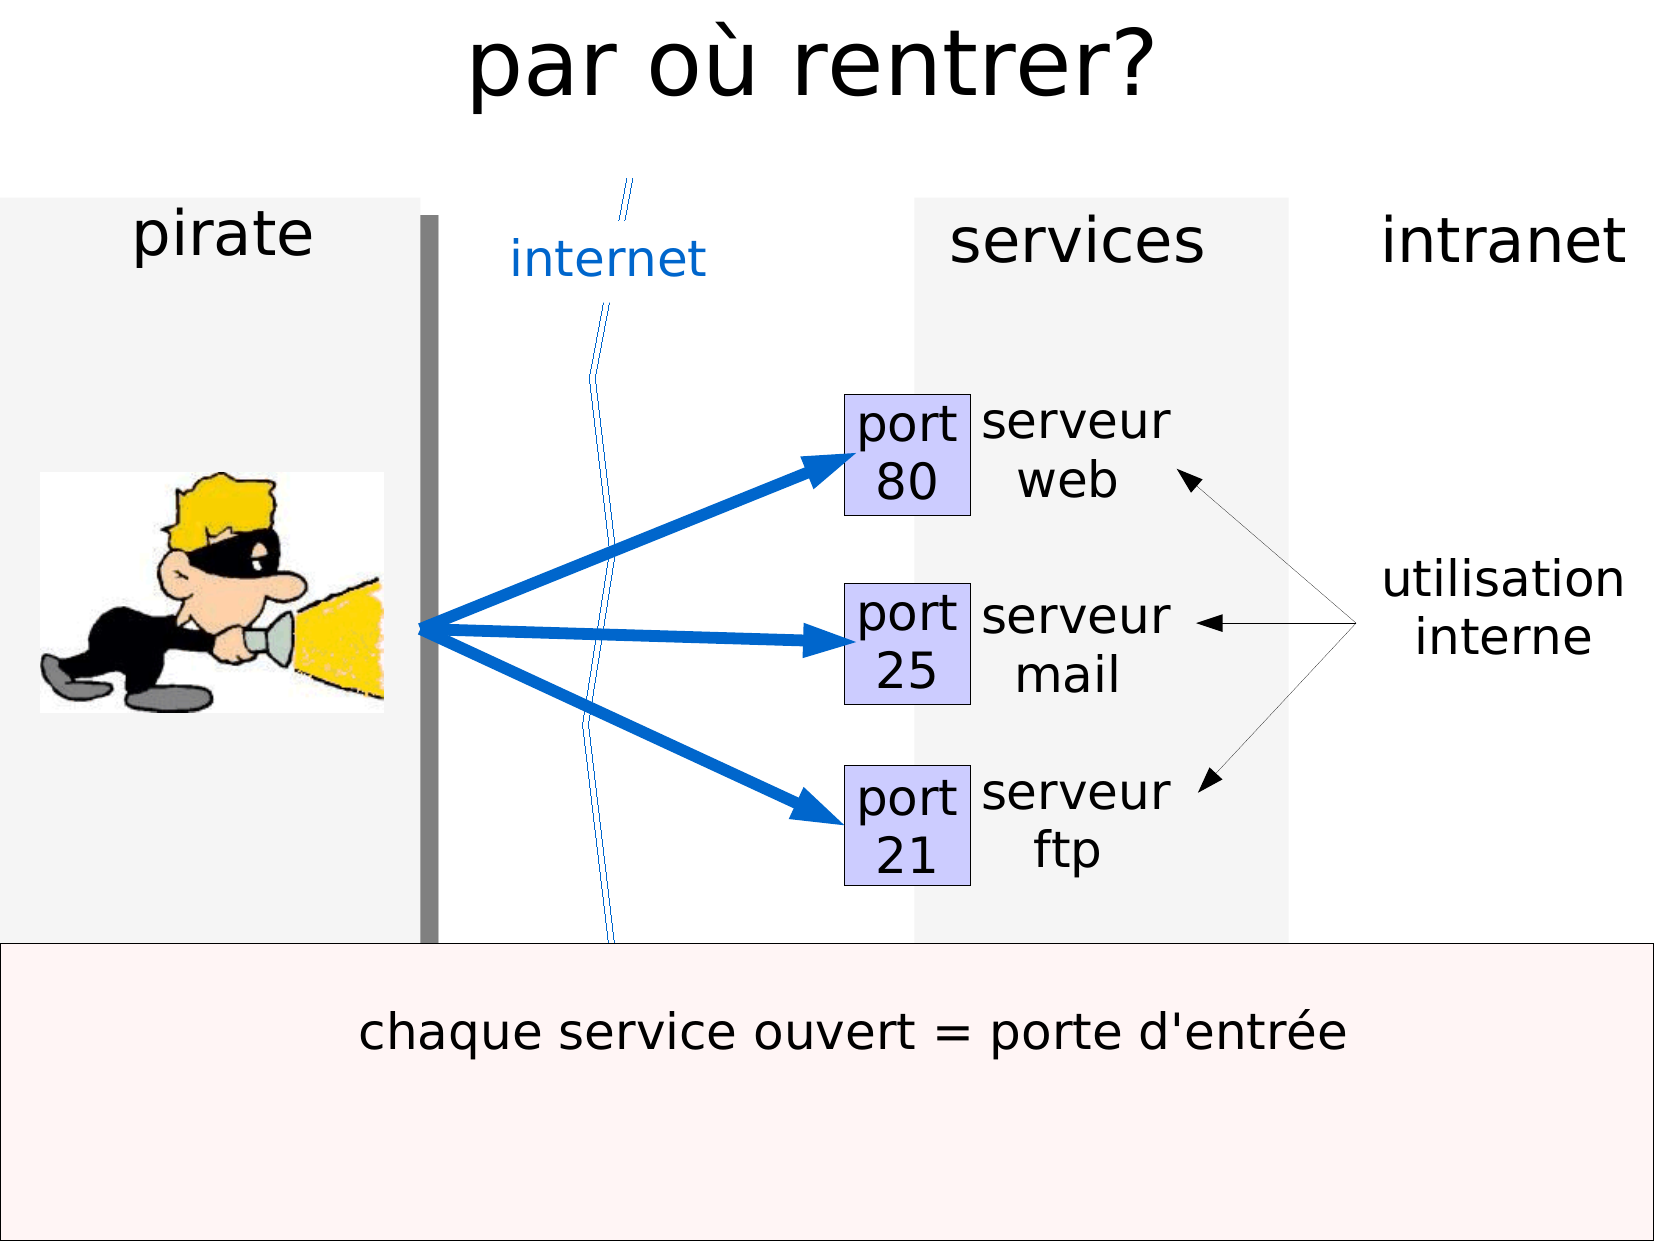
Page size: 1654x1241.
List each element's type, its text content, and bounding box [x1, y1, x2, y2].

text_box serveur ftp [965, 762, 1171, 880]
text_box port 21 [856, 768, 959, 886]
text_box [481, 221, 714, 303]
text_box utilisation interne [1381, 549, 1628, 667]
text_box services [949, 204, 1207, 278]
text_box [0, 197, 1654, 1241]
text_box chaque service ouvert = porte d'entrée [358, 1003, 1350, 1062]
title par où rentrer? [121, 0, 1504, 125]
picture [40, 472, 384, 714]
text_box [844, 583, 856, 641]
text_box intranet [1380, 204, 1628, 278]
text_box port 80 [856, 394, 959, 512]
text_box serveur web [965, 392, 1171, 509]
text_box port 25 [856, 583, 959, 701]
text_box pirate [131, 197, 316, 271]
text_box serveur mail [971, 587, 1171, 704]
text_box internet [509, 229, 725, 288]
text_box [844, 394, 856, 453]
